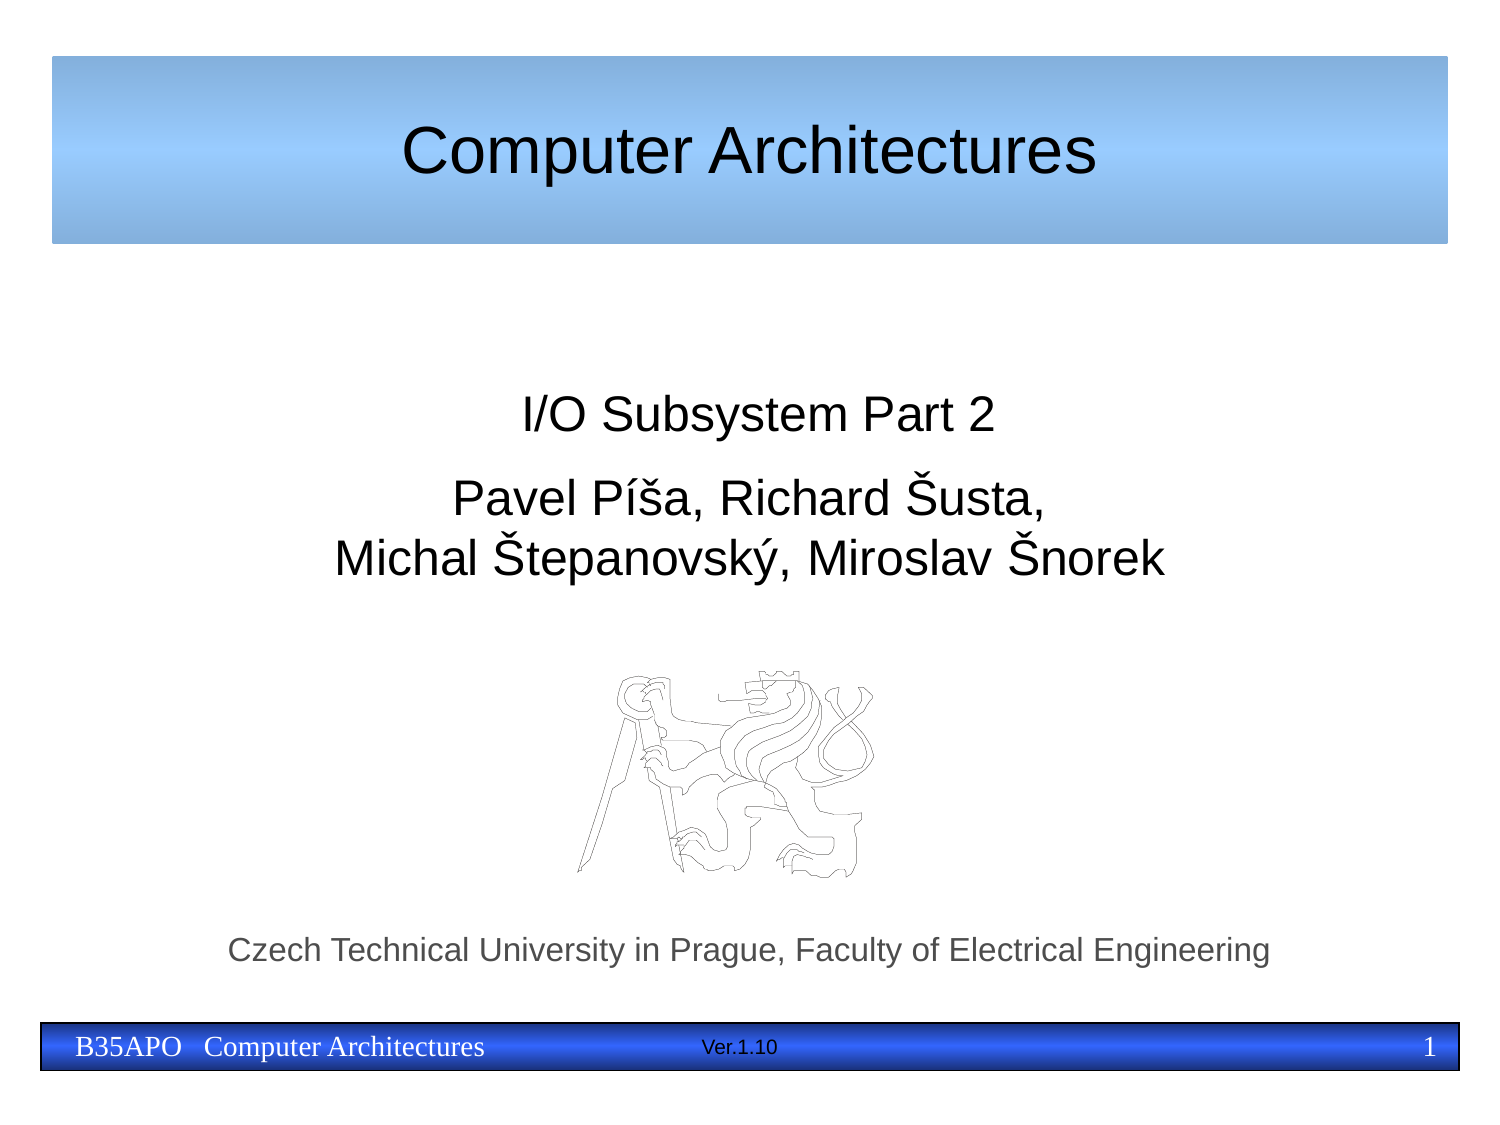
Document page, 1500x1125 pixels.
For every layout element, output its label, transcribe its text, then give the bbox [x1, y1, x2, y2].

chart [574, 668, 879, 884]
text_box I/O Subsystem Part 2 Pavel Píša, Richard Šusta, Michal Štepanovský, Miroslav Šnorek [53, 374, 1447, 594]
text_box Ver.1.10 [686, 1028, 805, 1065]
text_box Czech Technical University in Prague, Faculty of Electrical Engineering [199, 920, 1301, 977]
title Computer Architectures [52, 56, 1448, 244]
